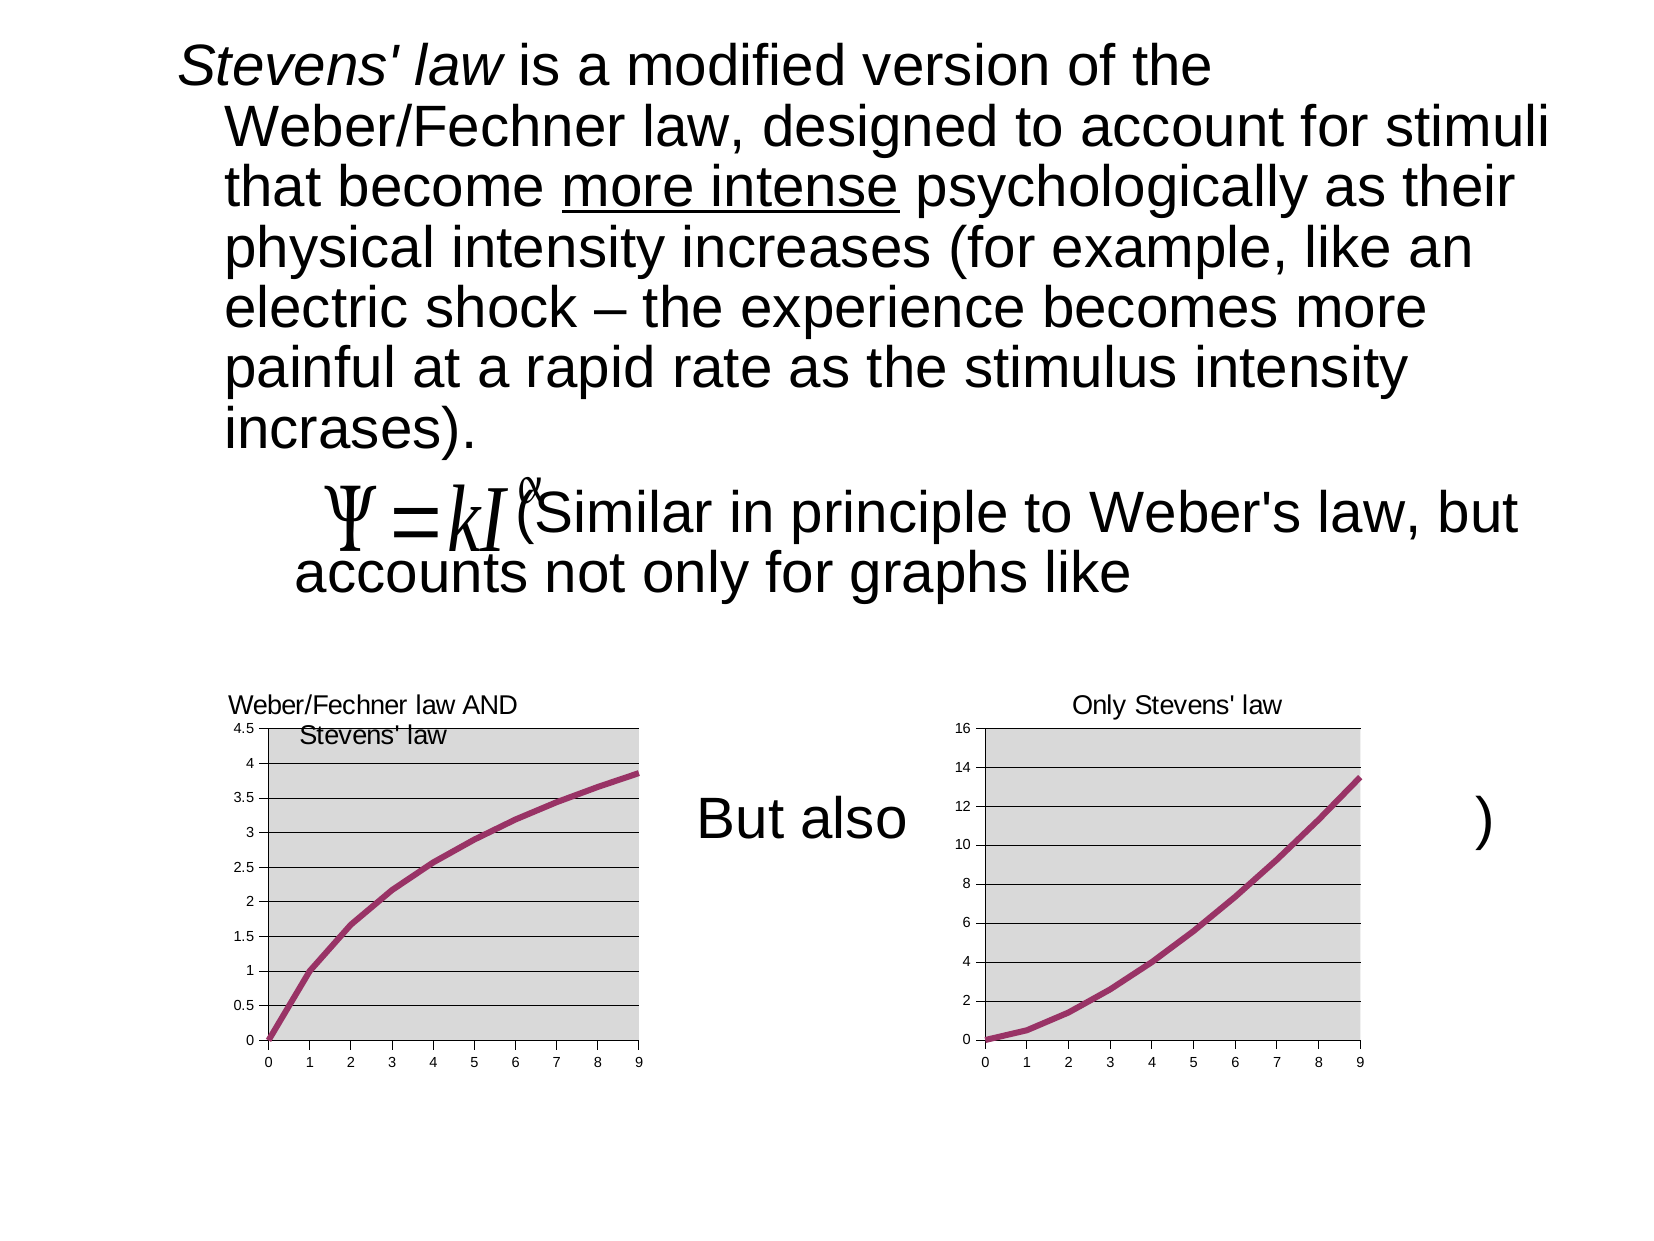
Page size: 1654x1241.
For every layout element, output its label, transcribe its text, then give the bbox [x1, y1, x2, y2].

chart [937, 674, 1410, 1088]
chart [185, 675, 719, 1088]
list Stevens' law is a modified version of the Weber/Fechner law, designed to account for stimuli that become more intense psychologically as their physical intensity increases (for example, like an electric shock – the experience becomes more painful at a rapid rate as the stimulus intensity incrases). (Similar in principle to Weber's law, but accounts not only for graphs like But also ) [82, 37, 1571, 1109]
chart [305, 450, 563, 581]
